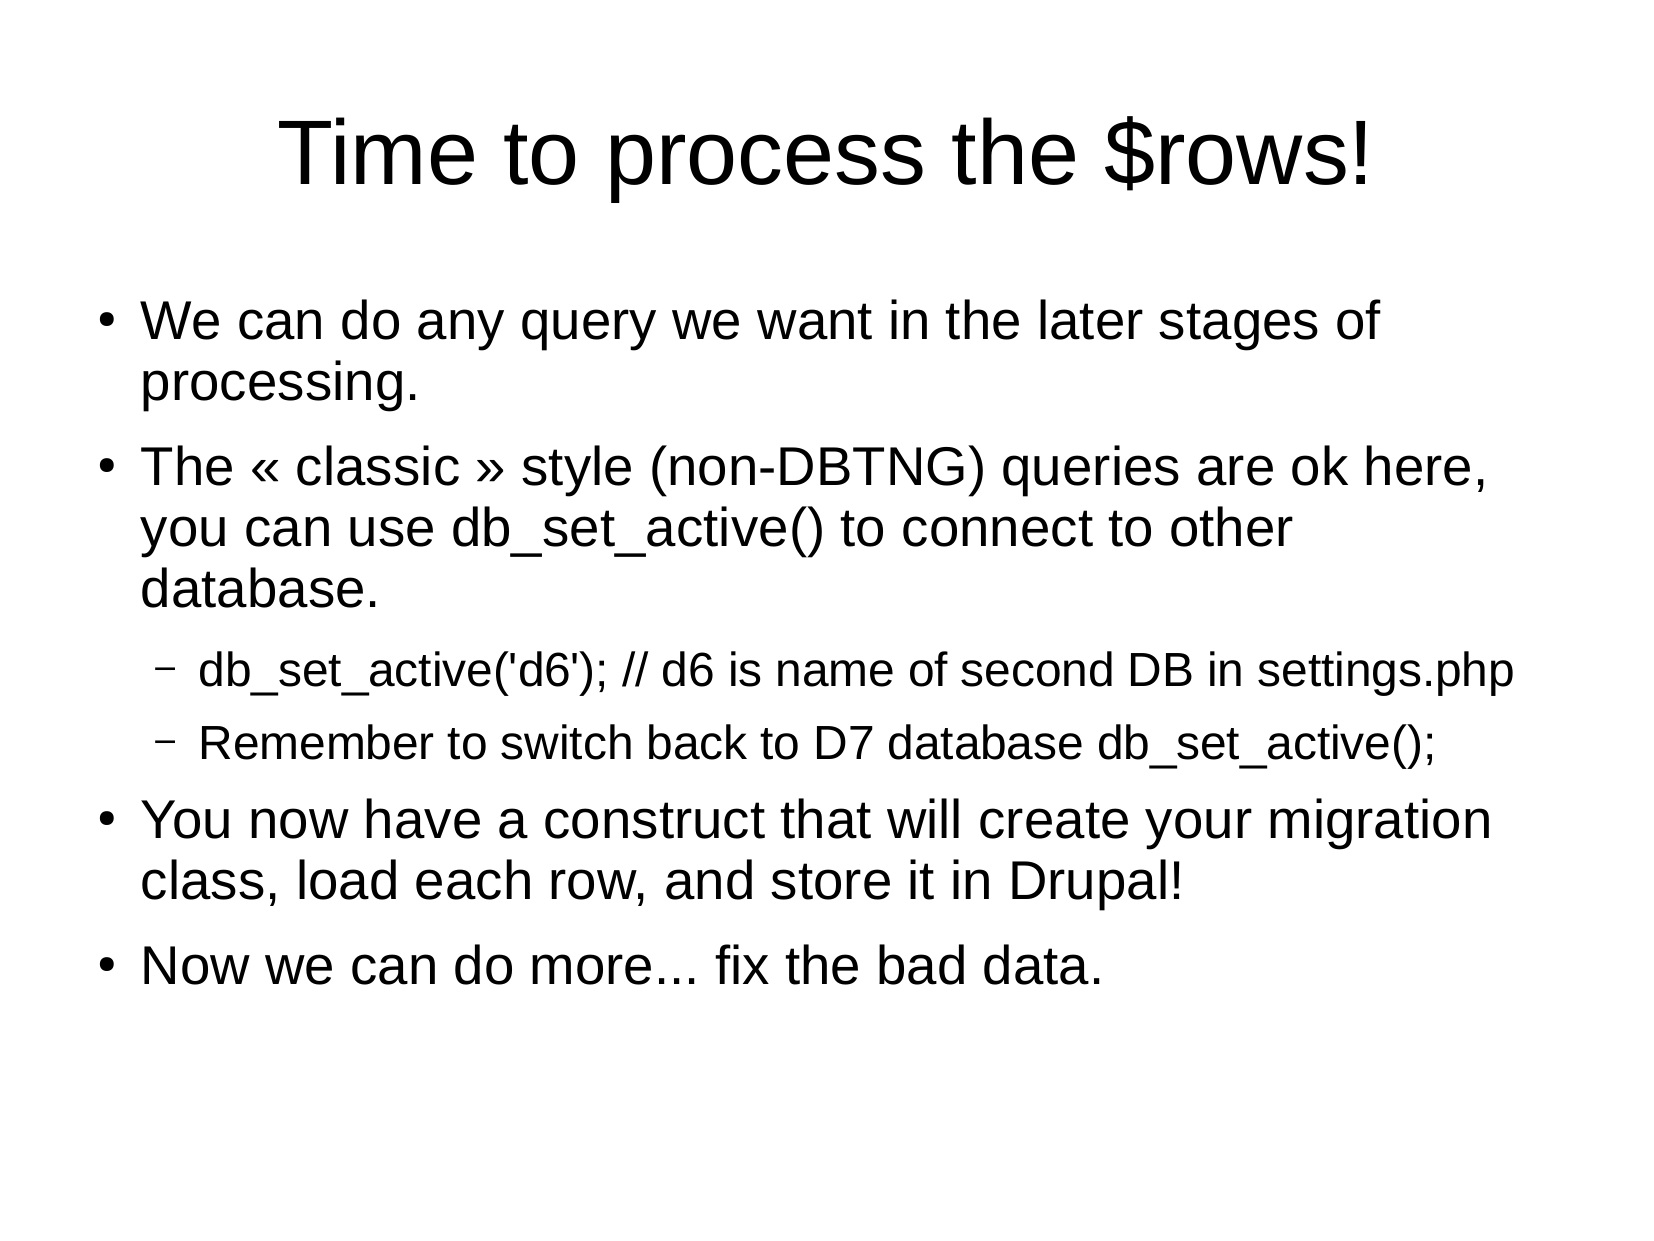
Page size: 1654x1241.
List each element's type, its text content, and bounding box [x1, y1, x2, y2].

title Time to process the $rows! [82, 49, 1571, 257]
list We can do any query we want in the later stages of processing. The « classic » style (non-DBTNG) queries are ok here, you can use db_set_active() to connect to other database. db_set_active('d6'); // d6 is name of second DB in settings.php Remember to switch back to D7 database db_set_active(); You now have a construct that will create your migration class, load each row, and store it in Drupal! Now we can do more... fix the bad data. [82, 290, 1538, 1010]
